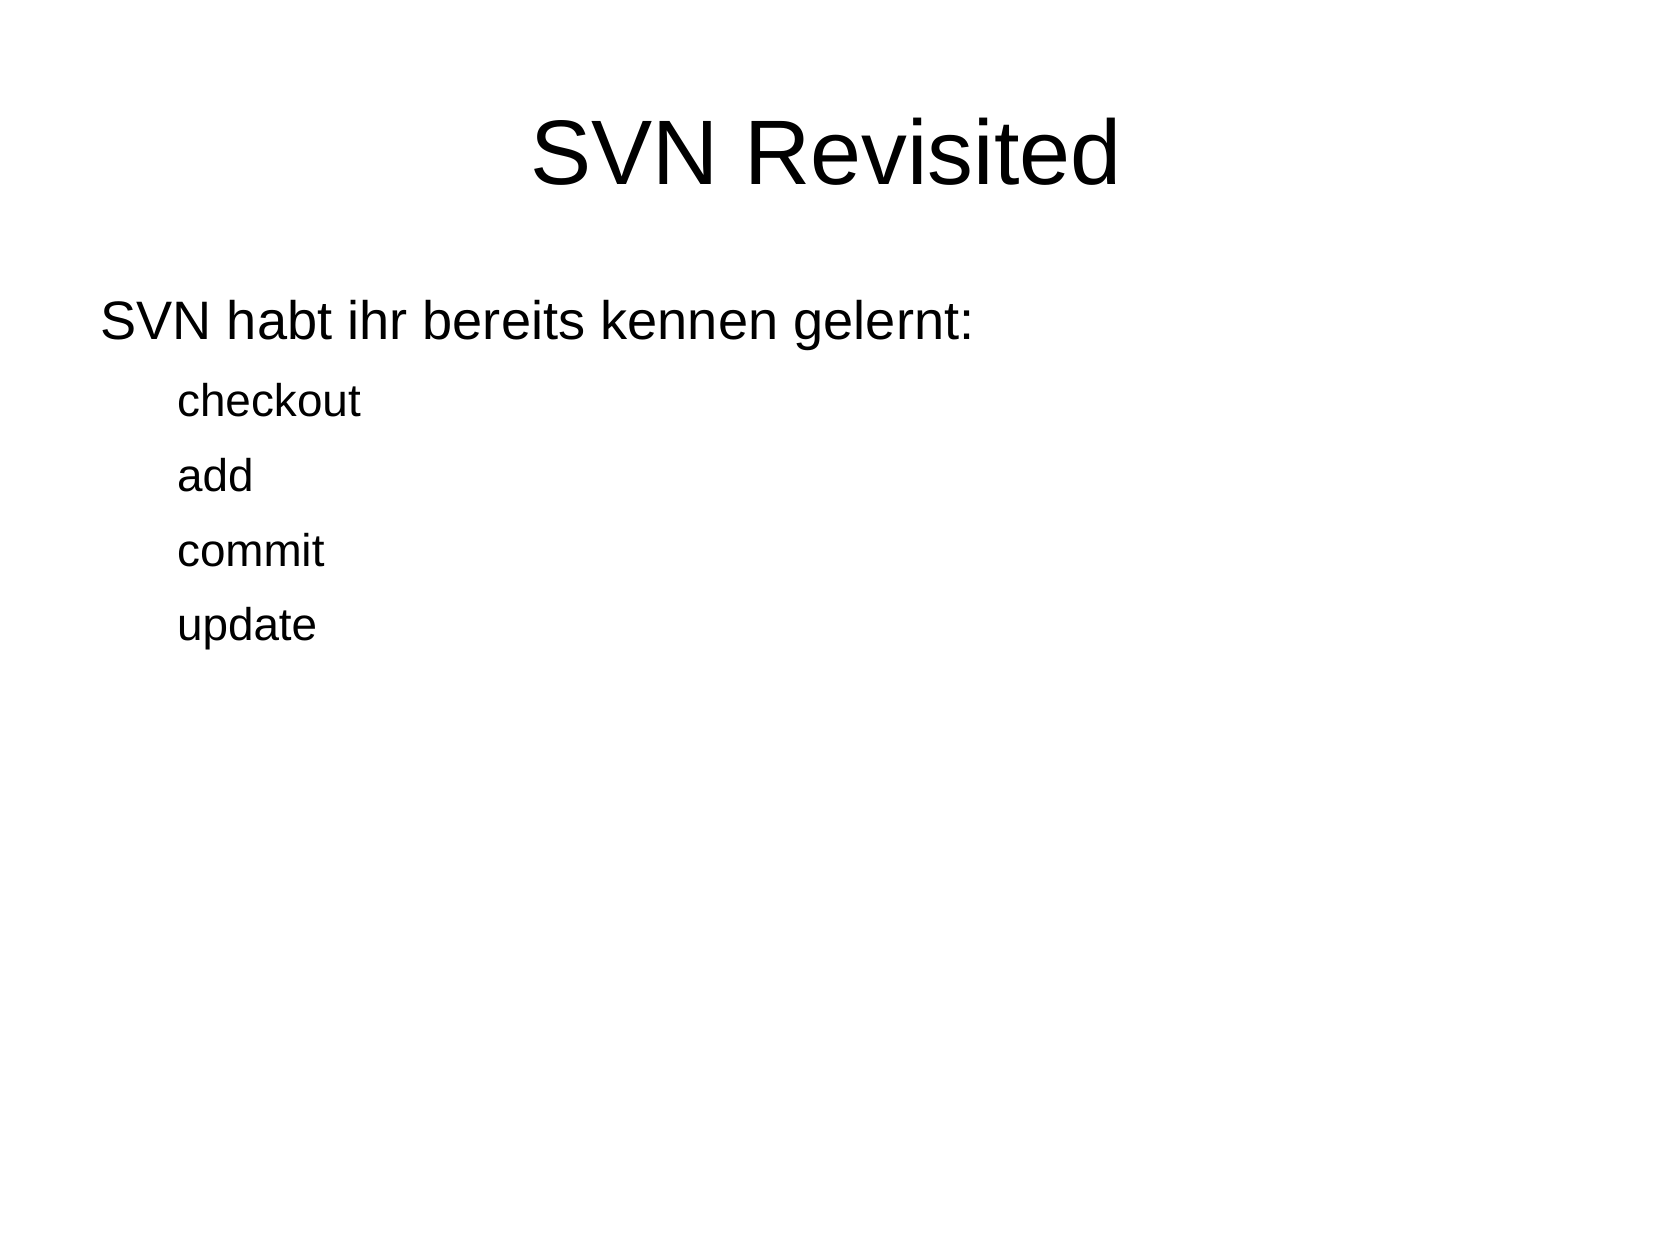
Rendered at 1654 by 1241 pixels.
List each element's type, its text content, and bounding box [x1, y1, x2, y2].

title SVN Revisited [82, 49, 1571, 257]
list SVN habt ihr bereits kennen gelernt: checkout add commit update [82, 290, 1571, 1109]
